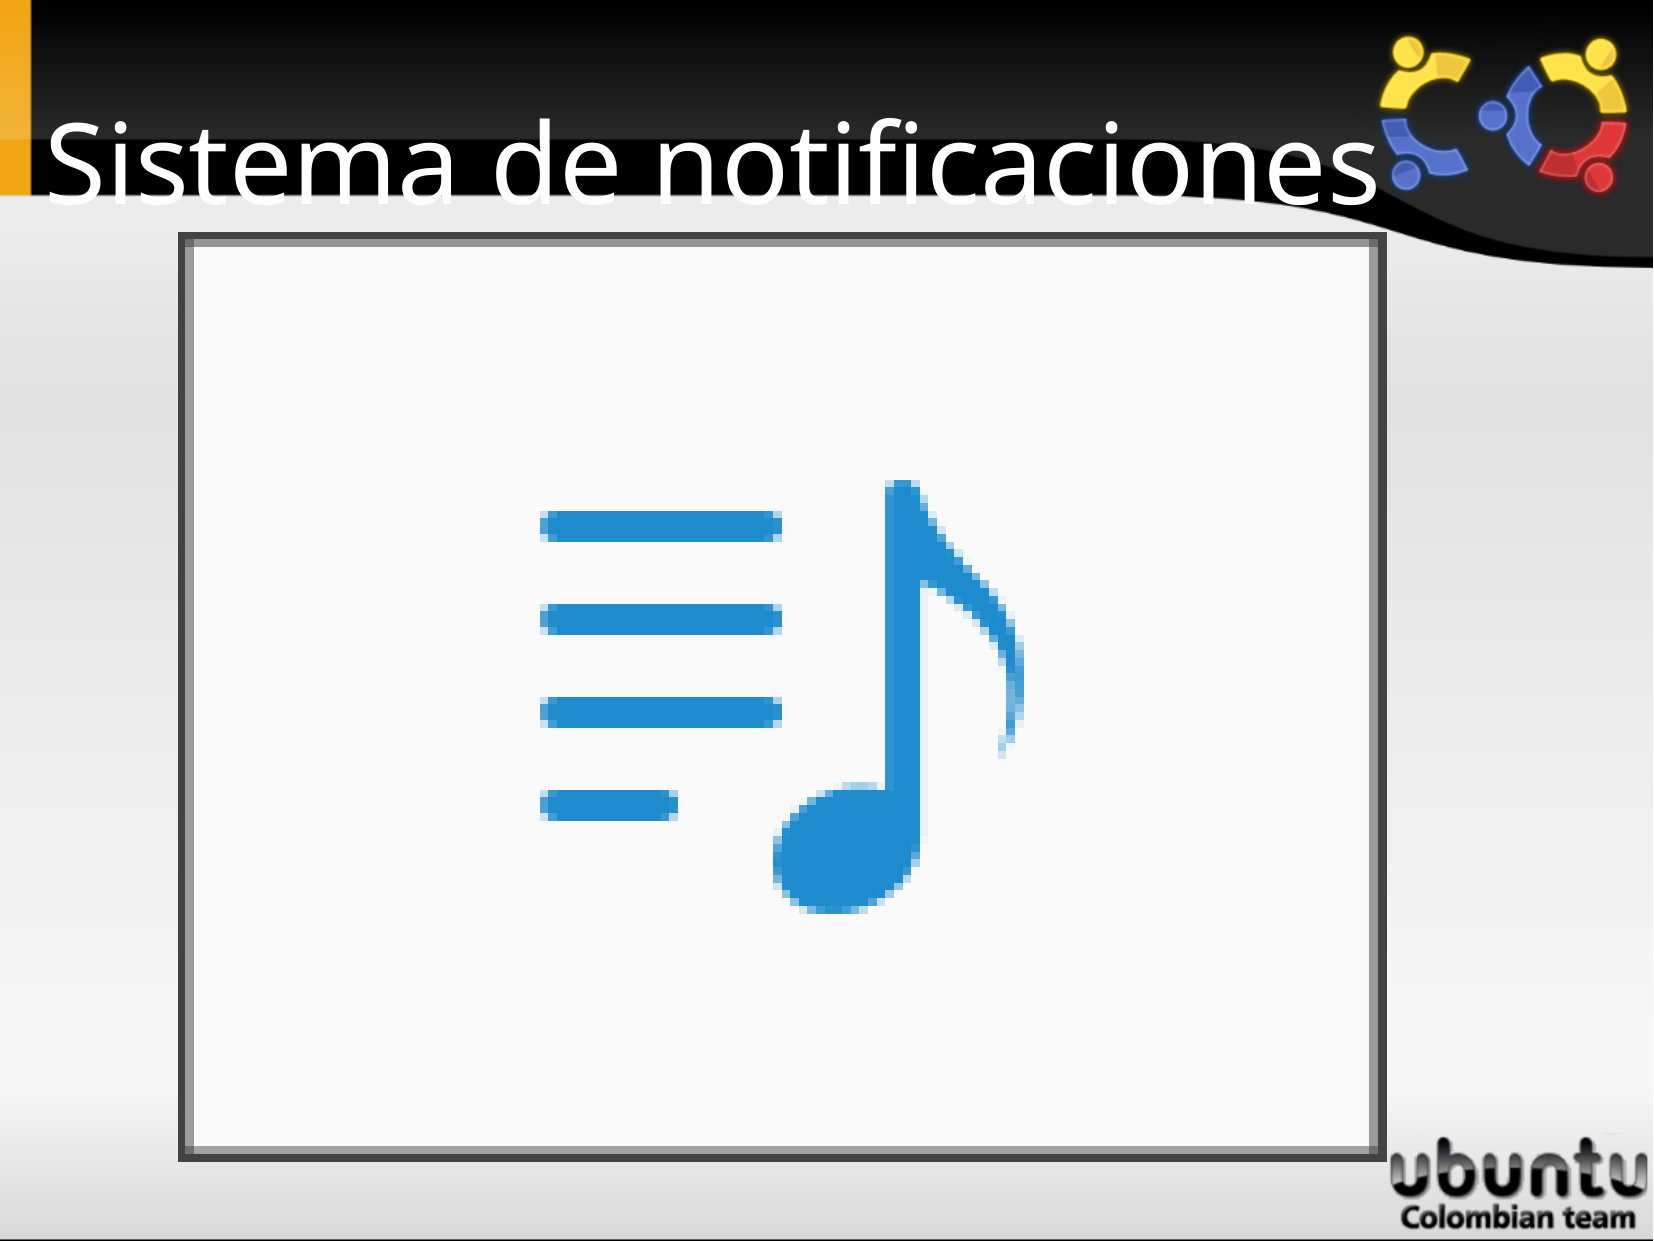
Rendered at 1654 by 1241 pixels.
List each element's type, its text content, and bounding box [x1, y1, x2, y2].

text_box Sistema de notificaciones [29, 76, 1418, 225]
picture [0, 0, 1653, 1241]
text_box [177, 231, 1388, 1163]
